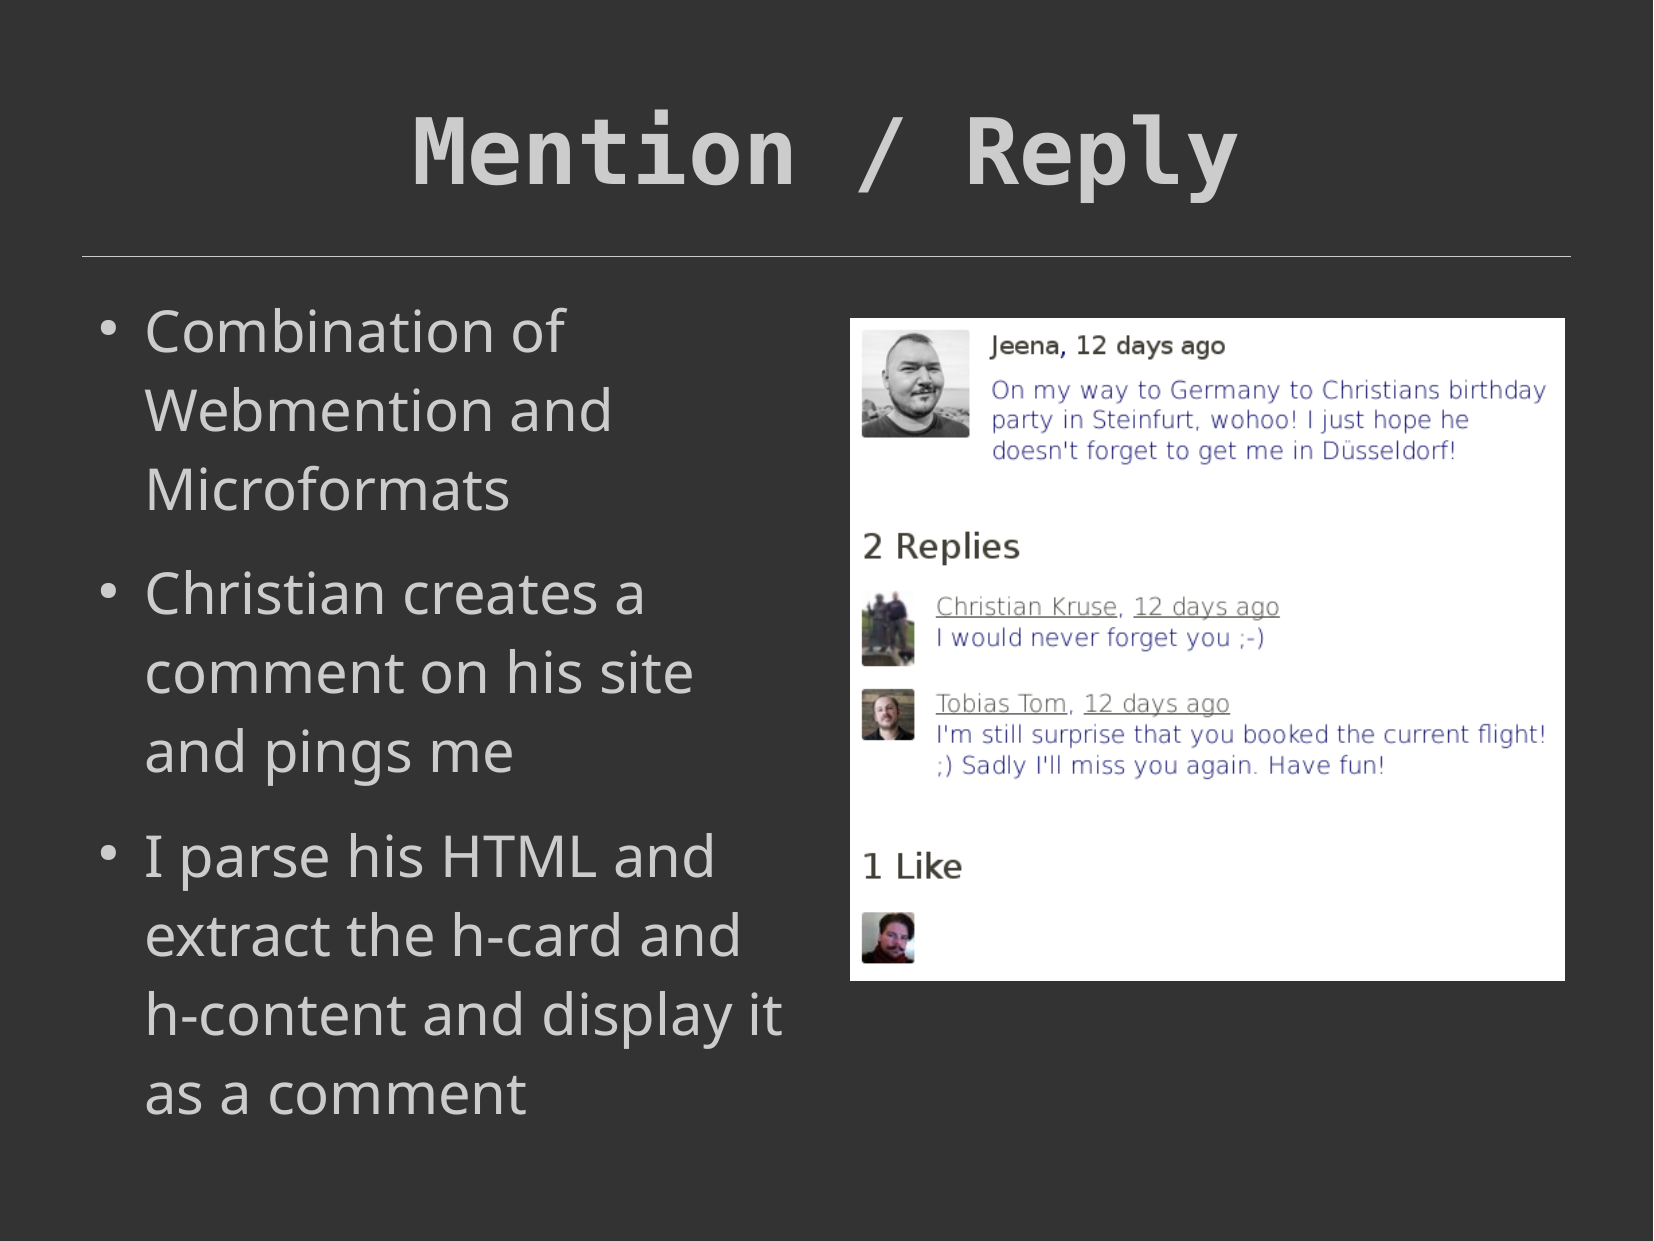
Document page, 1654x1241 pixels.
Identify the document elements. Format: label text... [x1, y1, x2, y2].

picture [850, 318, 1565, 981]
list Combination of Webmention and Microformats Christian creates a comment on his site and pings me I parse his HTML and extract the h-card and h-content and display it as a comment [82, 290, 809, 1134]
title Mention / Reply [82, 49, 1571, 257]
